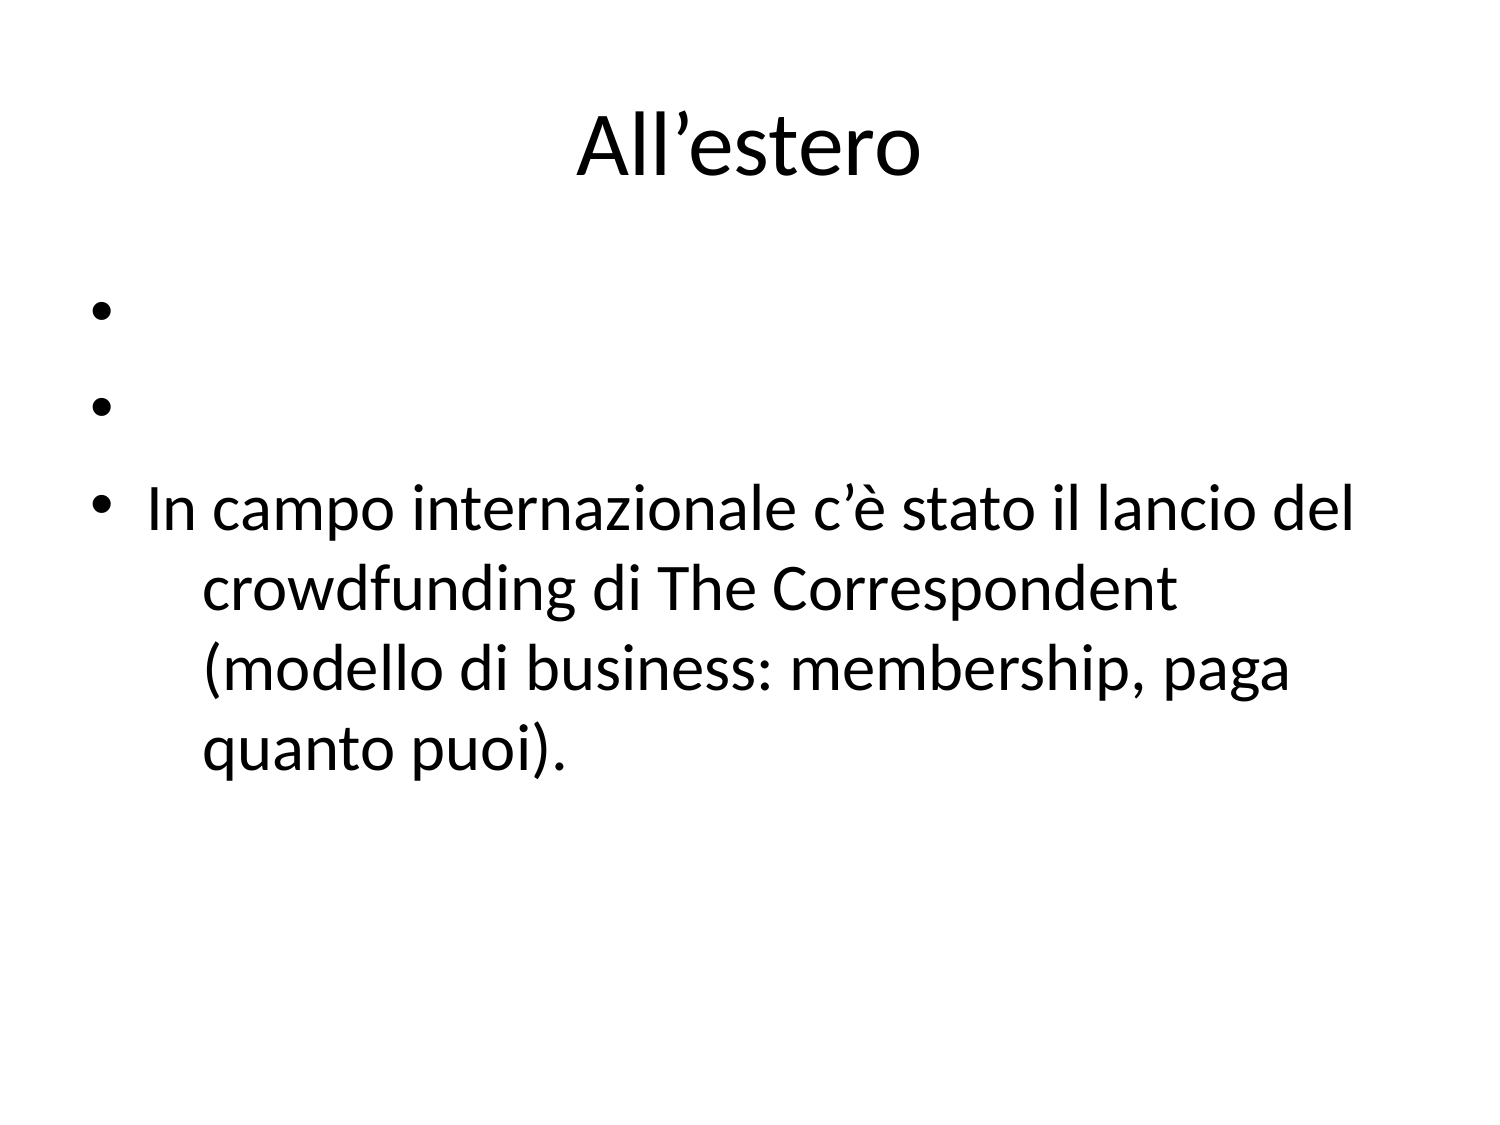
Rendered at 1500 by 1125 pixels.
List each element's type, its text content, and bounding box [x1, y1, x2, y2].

title All’estero [75, 45, 1426, 233]
list In campo internazionale c’è stato il lancio del crowdfunding di The Correspondent (modello di business: membership, paga quanto puoi). [75, 262, 1426, 1005]
